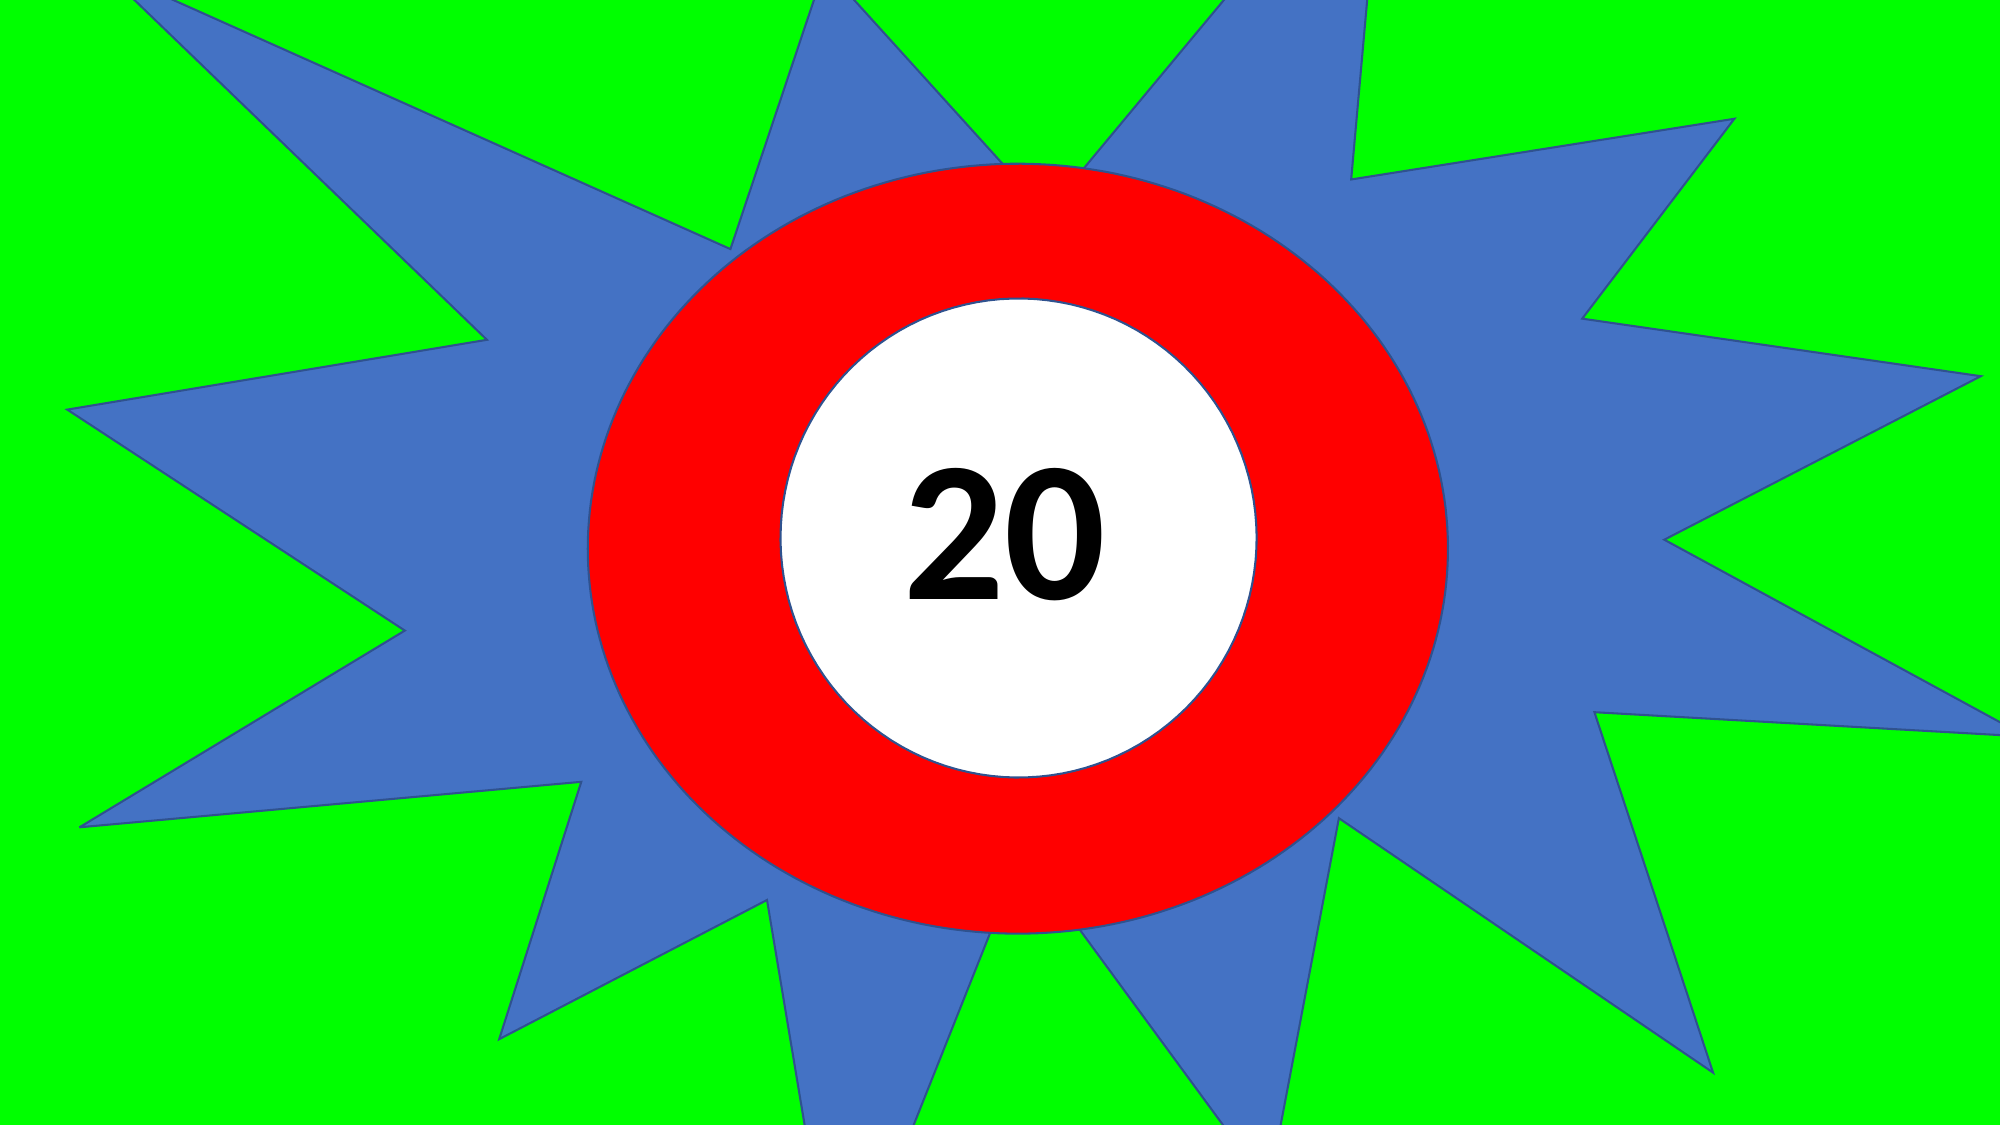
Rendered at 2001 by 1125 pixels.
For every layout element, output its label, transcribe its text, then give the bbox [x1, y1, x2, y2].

text_box 20 [888, 391, 1206, 650]
text_box [67, 0, 2000, 1125]
